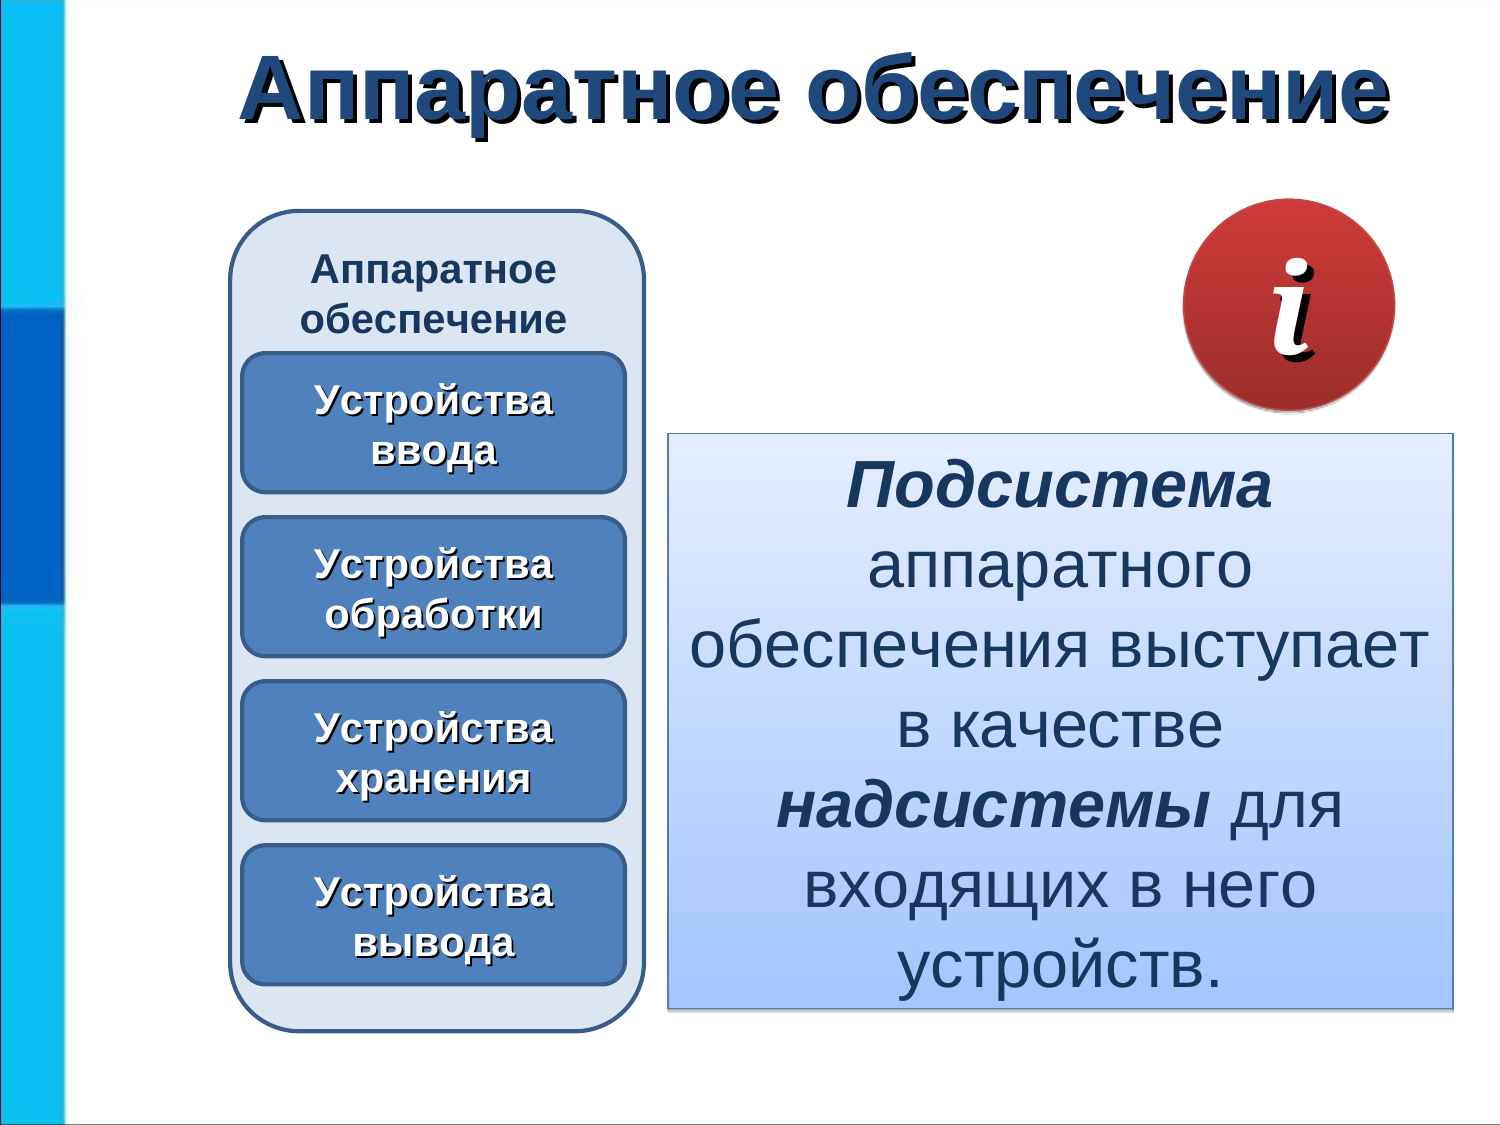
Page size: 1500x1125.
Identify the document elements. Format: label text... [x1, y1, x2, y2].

text_box Подсистема аппаратного обеспечения выступает в качестве надсистемы для входящих в него устройств. [667, 433, 1454, 1009]
text_box Устройства хранения [242, 681, 626, 821]
text_box Устройства вывода [242, 845, 626, 985]
text_box Устройства обработки [242, 517, 626, 657]
text_box [230, 210, 644, 1032]
title Аппаратное обеспечение [187, 0, 1442, 166]
text_box i [1183, 199, 1395, 411]
text_box Аппаратное обеспечение [269, 234, 598, 350]
text_box Устройства ввода [242, 353, 626, 493]
picture [0, 0, 1500, 1125]
